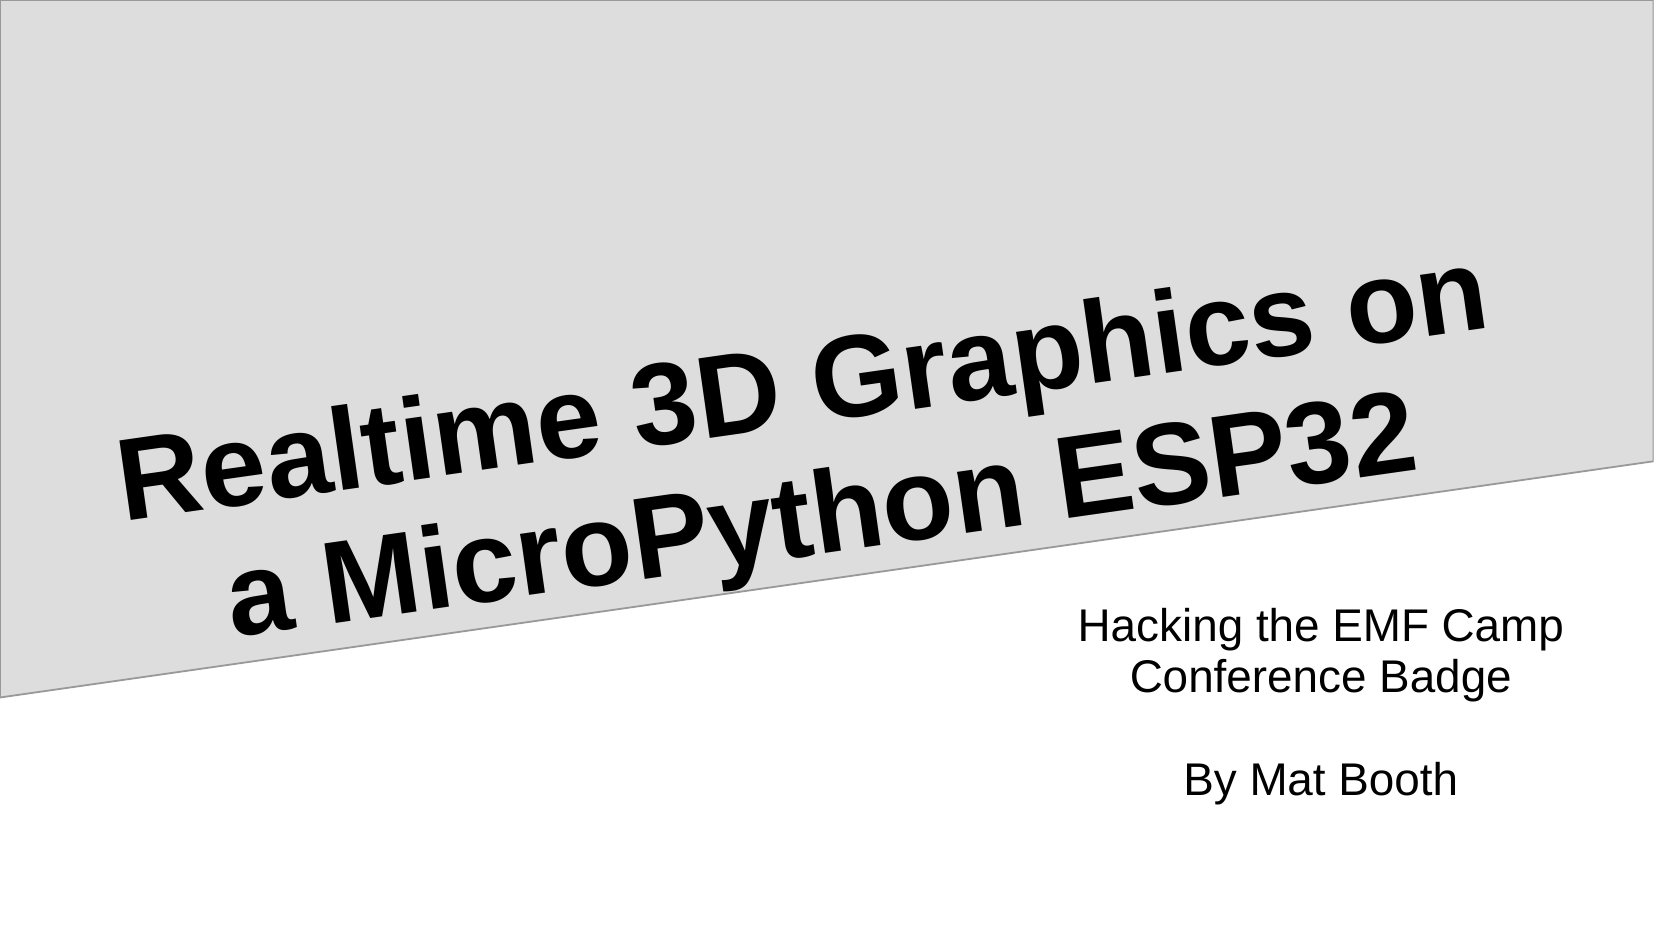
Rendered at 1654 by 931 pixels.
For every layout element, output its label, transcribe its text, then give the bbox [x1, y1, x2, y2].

title Realtime 3D Graphics on a MicroPython ESP32 [62, 214, 1562, 684]
text_box Hacking the EMF Camp Conference Badge By Mat Booth [1062, 592, 1625, 813]
text_box [100, 478, 1546, 782]
